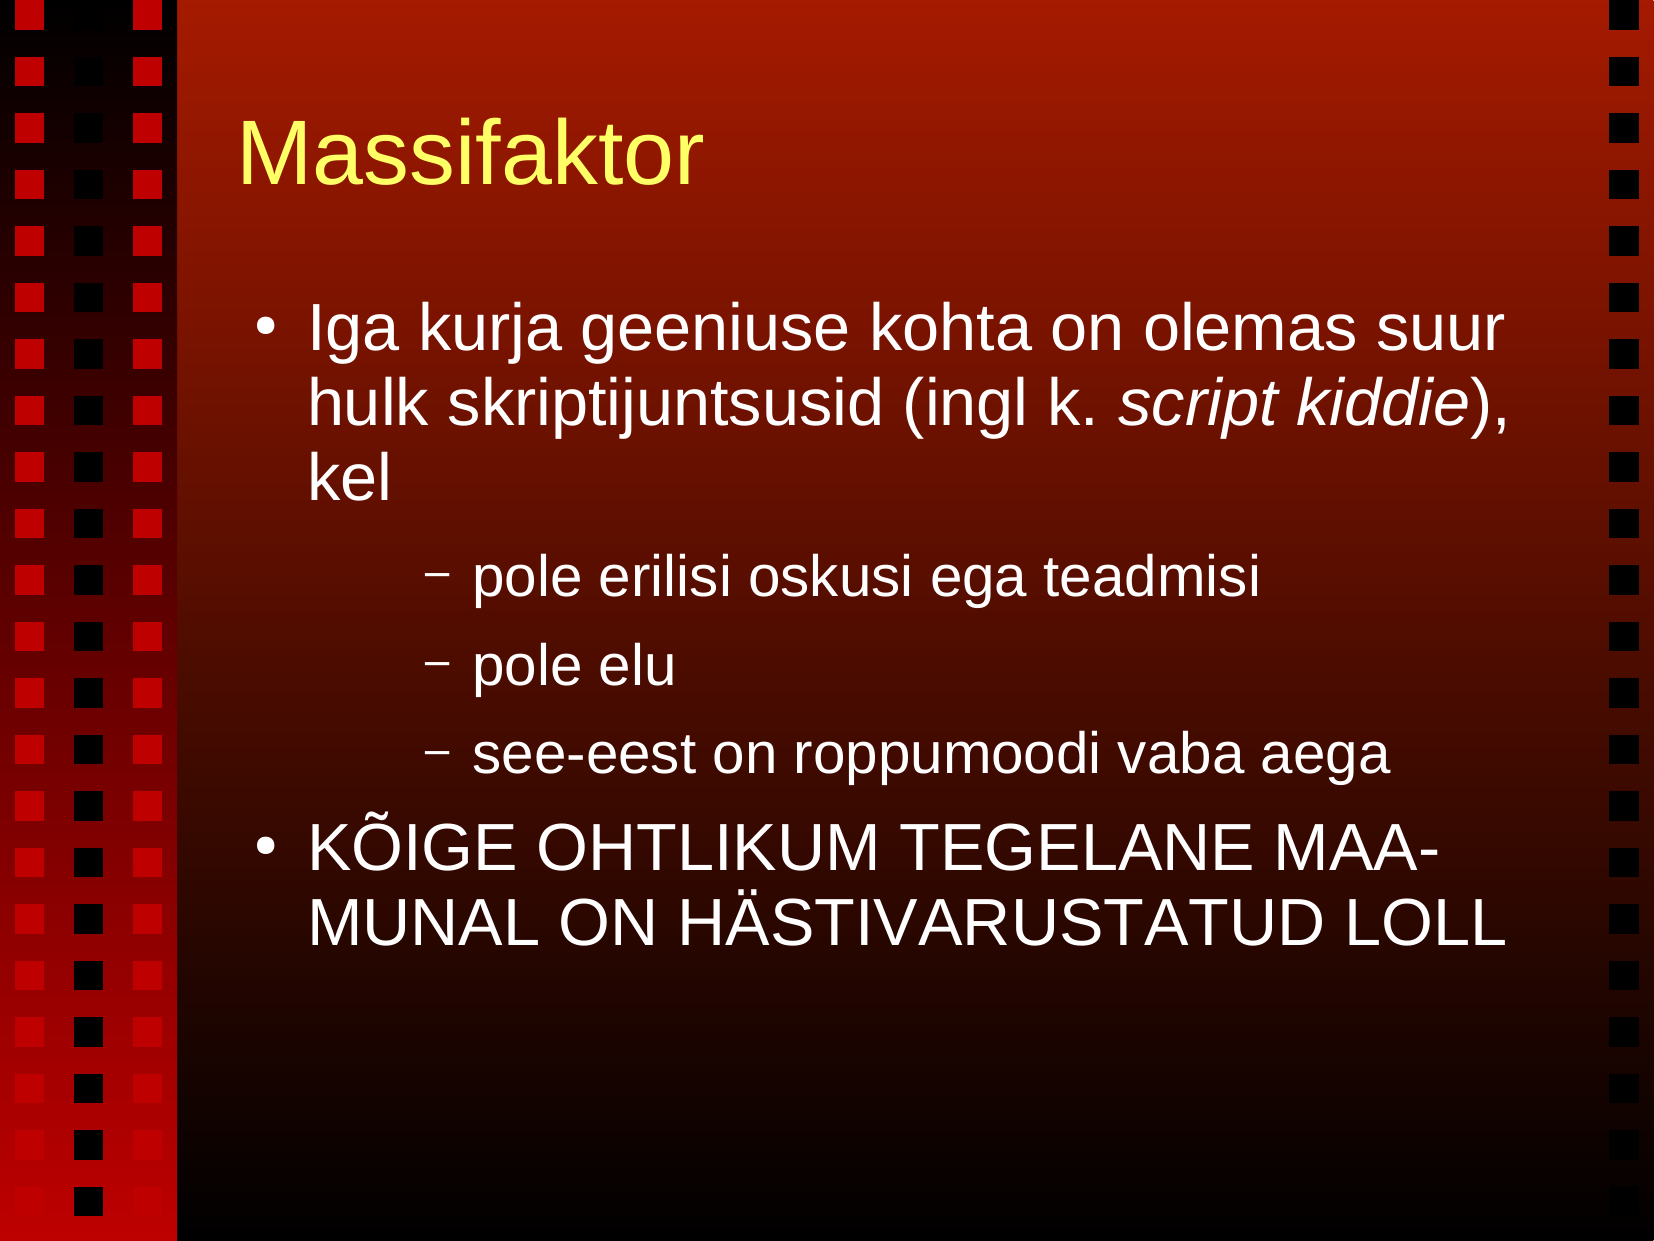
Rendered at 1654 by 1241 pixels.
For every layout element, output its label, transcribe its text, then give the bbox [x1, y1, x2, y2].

list Iga kurja geeniuse kohta on olemas suur hulk skriptijuntsusid (ingl k. script kiddie), kel pole erilisi oskusi ega teadmisi pole elu see-eest on roppumoodi vaba aega KÕIGE OHTLIKUM TEGELANE MAA-MUNAL ON HÄSTIVARUSTATUD LOLL [236, 290, 1571, 1109]
title Massifaktor [236, 49, 1571, 257]
